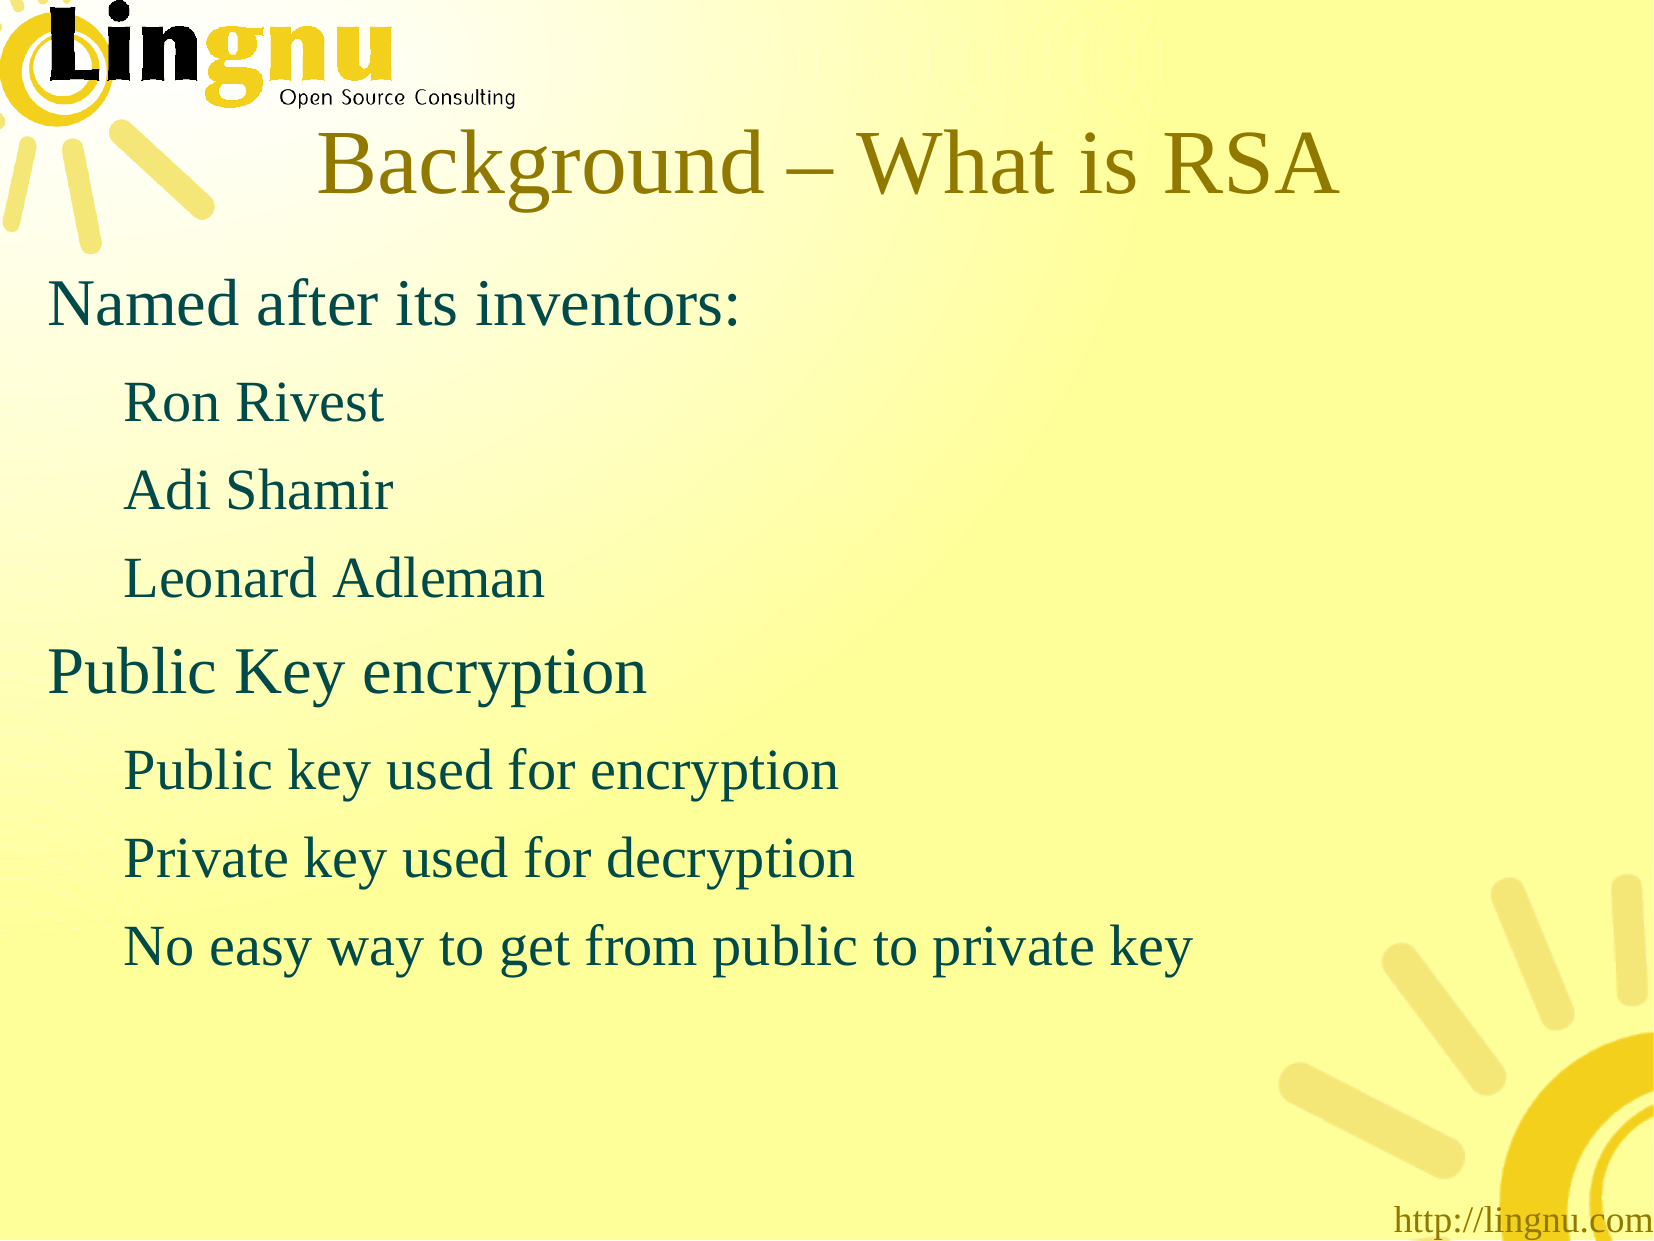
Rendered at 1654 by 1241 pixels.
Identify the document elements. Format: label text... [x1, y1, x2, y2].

picture [0, 0, 516, 256]
title Background – What is RSA [123, 58, 1536, 265]
list Named after its inventors: Ron Rivest Adi Shamir Leonard Adleman Public Key encryption Public key used for encryption Private key used for decryption No easy way to get from public to private key [29, 265, 1625, 1127]
picture [1256, 871, 1654, 1241]
